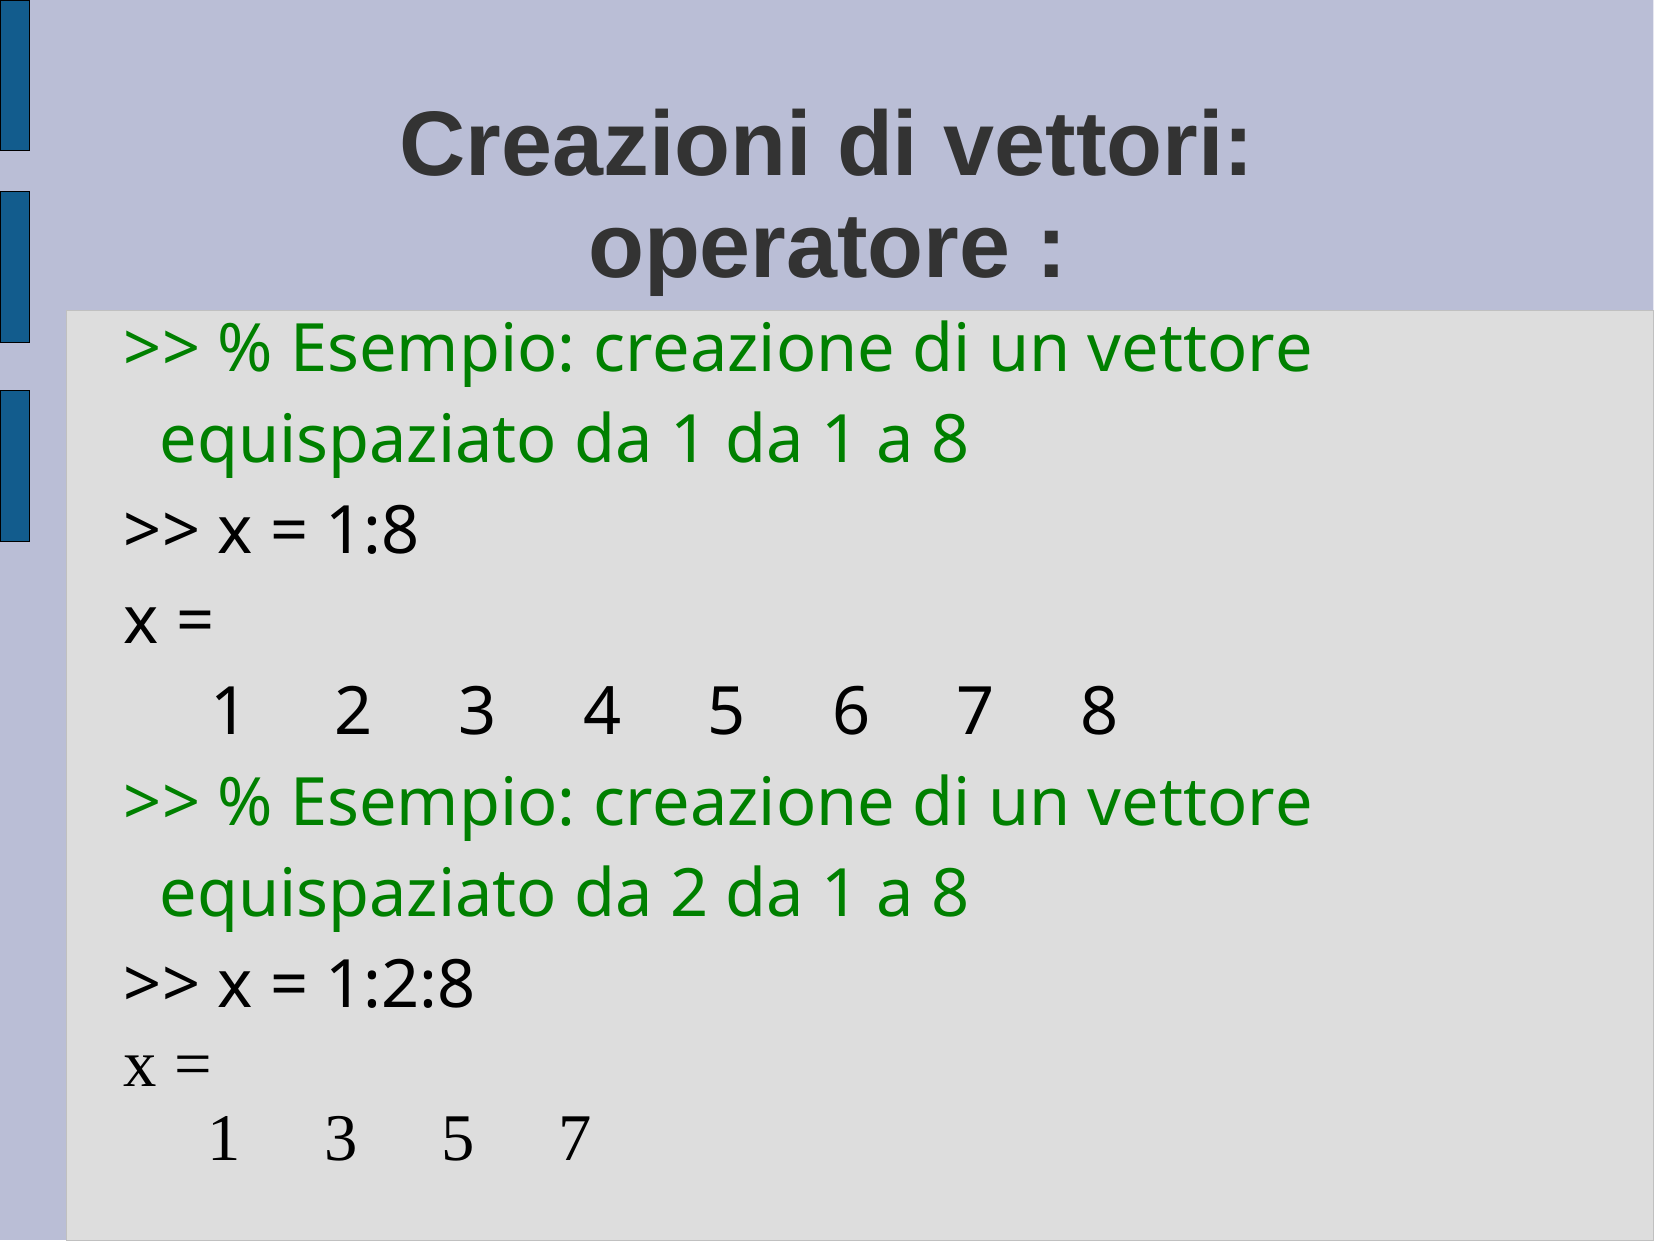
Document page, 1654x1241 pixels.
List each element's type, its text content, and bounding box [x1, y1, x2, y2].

title Creazioni di vettori: operatore : [121, 92, 1534, 298]
subtitle >> % Esempio: creazione di un vettore equispaziato da 1 da 1 a 8 >> x = 1:8 x = 1 2 3 4 5 6 7 8 >> % Esempio: creazione di un vettore equispaziato da 2 da 1 a 8 >> x = 1:2:8 x = 1 3 5 7 [88, 339, 1625, 1136]
